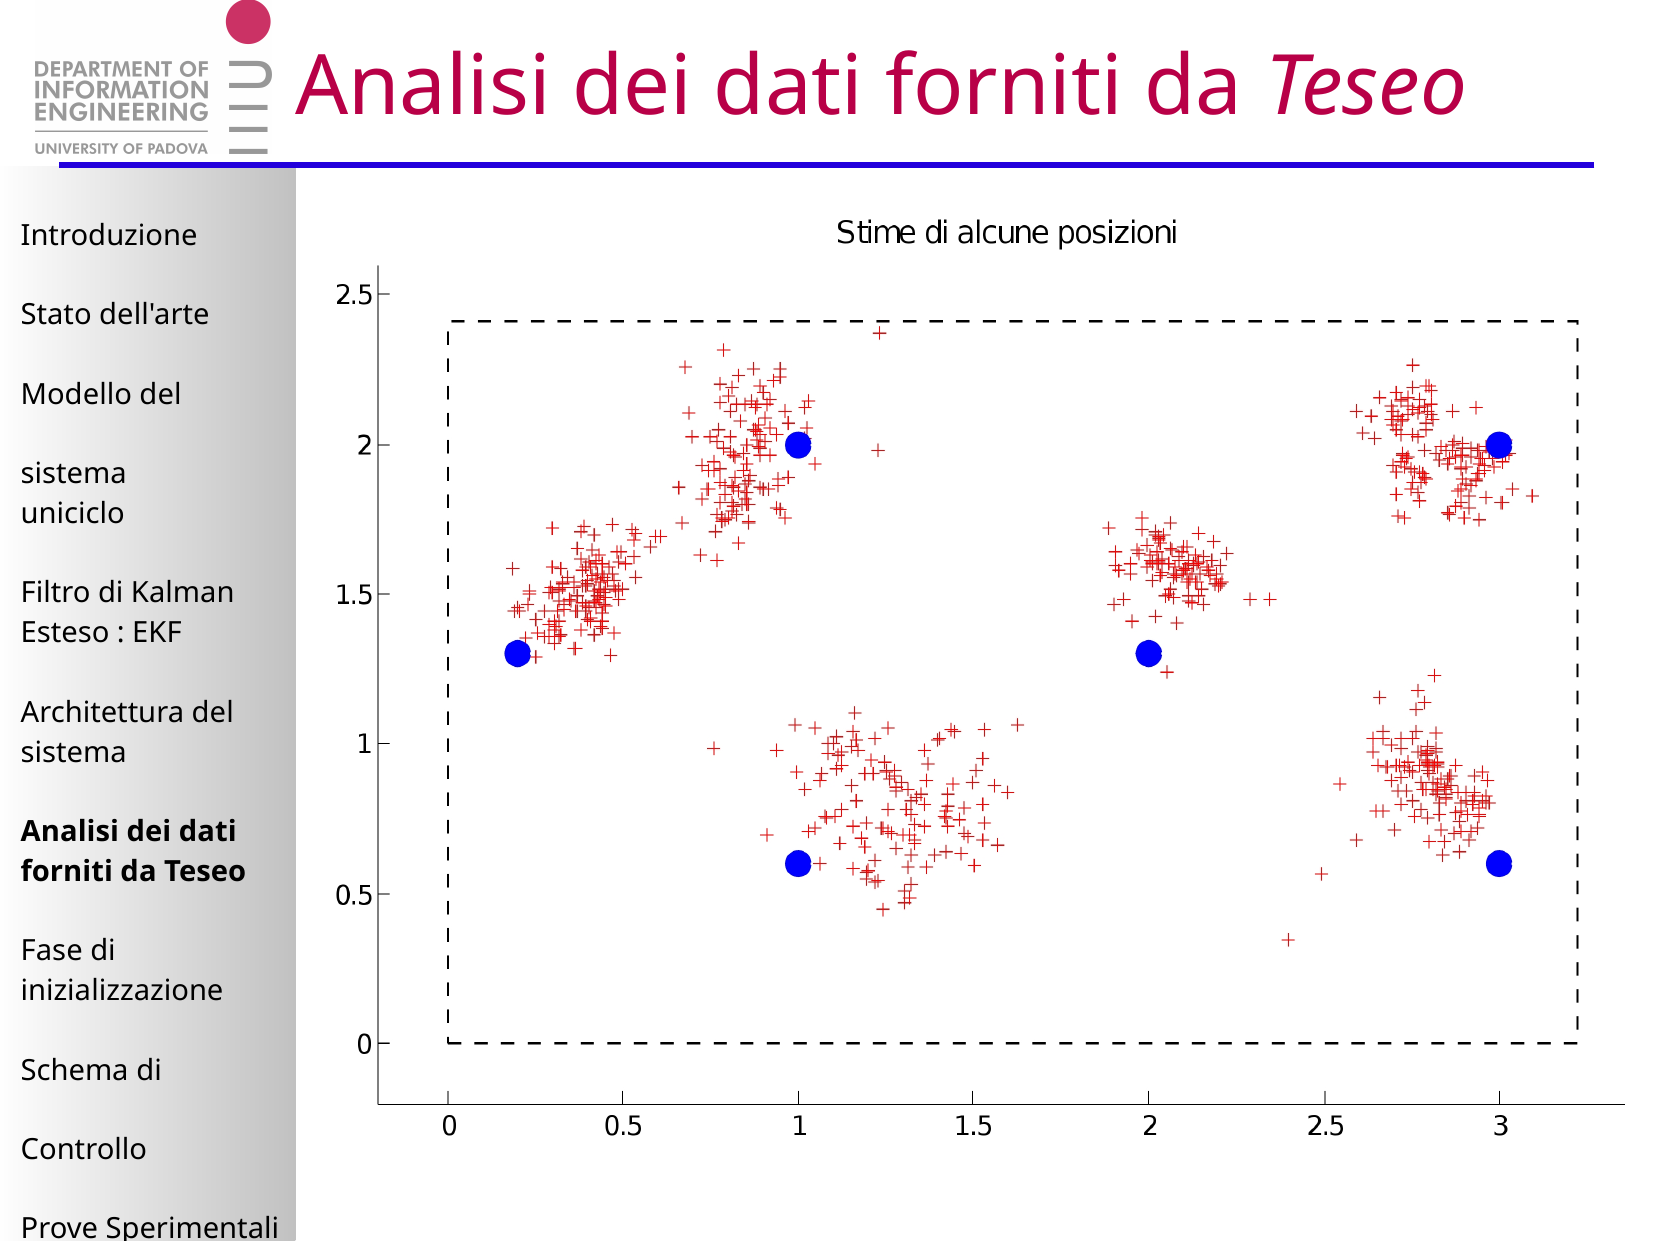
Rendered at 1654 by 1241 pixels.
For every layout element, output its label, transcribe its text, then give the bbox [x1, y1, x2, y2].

text_box Introduzione Stato dell'arte Modello del sistema uniciclo Filtro di Kalman Esteso : EKF Architettura del sistema Analisi dei dati forniti da Teseo Fase di inizializzazione Schema di Controllo Prove Sperimentali Conclusioni Sviluppi futuri [5, 206, 302, 1211]
picture [324, 206, 1625, 1152]
picture [35, 0, 272, 154]
title Analisi dei dati forniti da Teseo [295, 16, 1595, 148]
